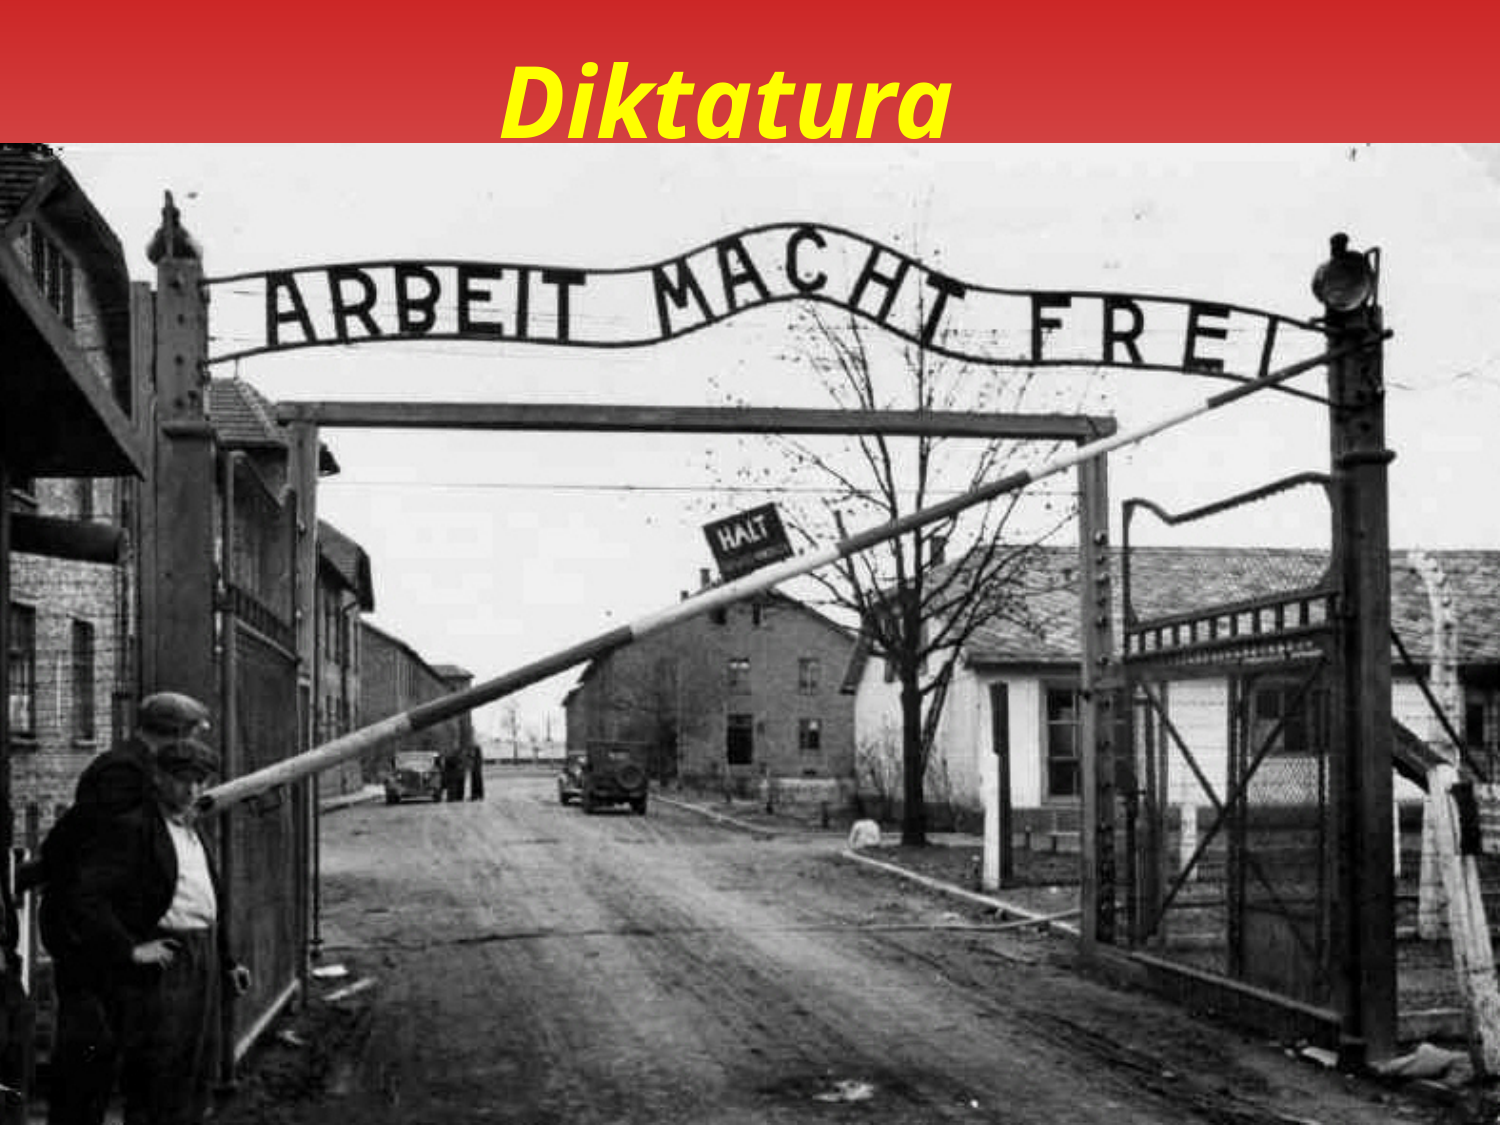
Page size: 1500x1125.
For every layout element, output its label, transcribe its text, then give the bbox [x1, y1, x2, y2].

picture [0, 143, 1500, 1125]
text_box Diktatura [454, 31, 999, 143]
